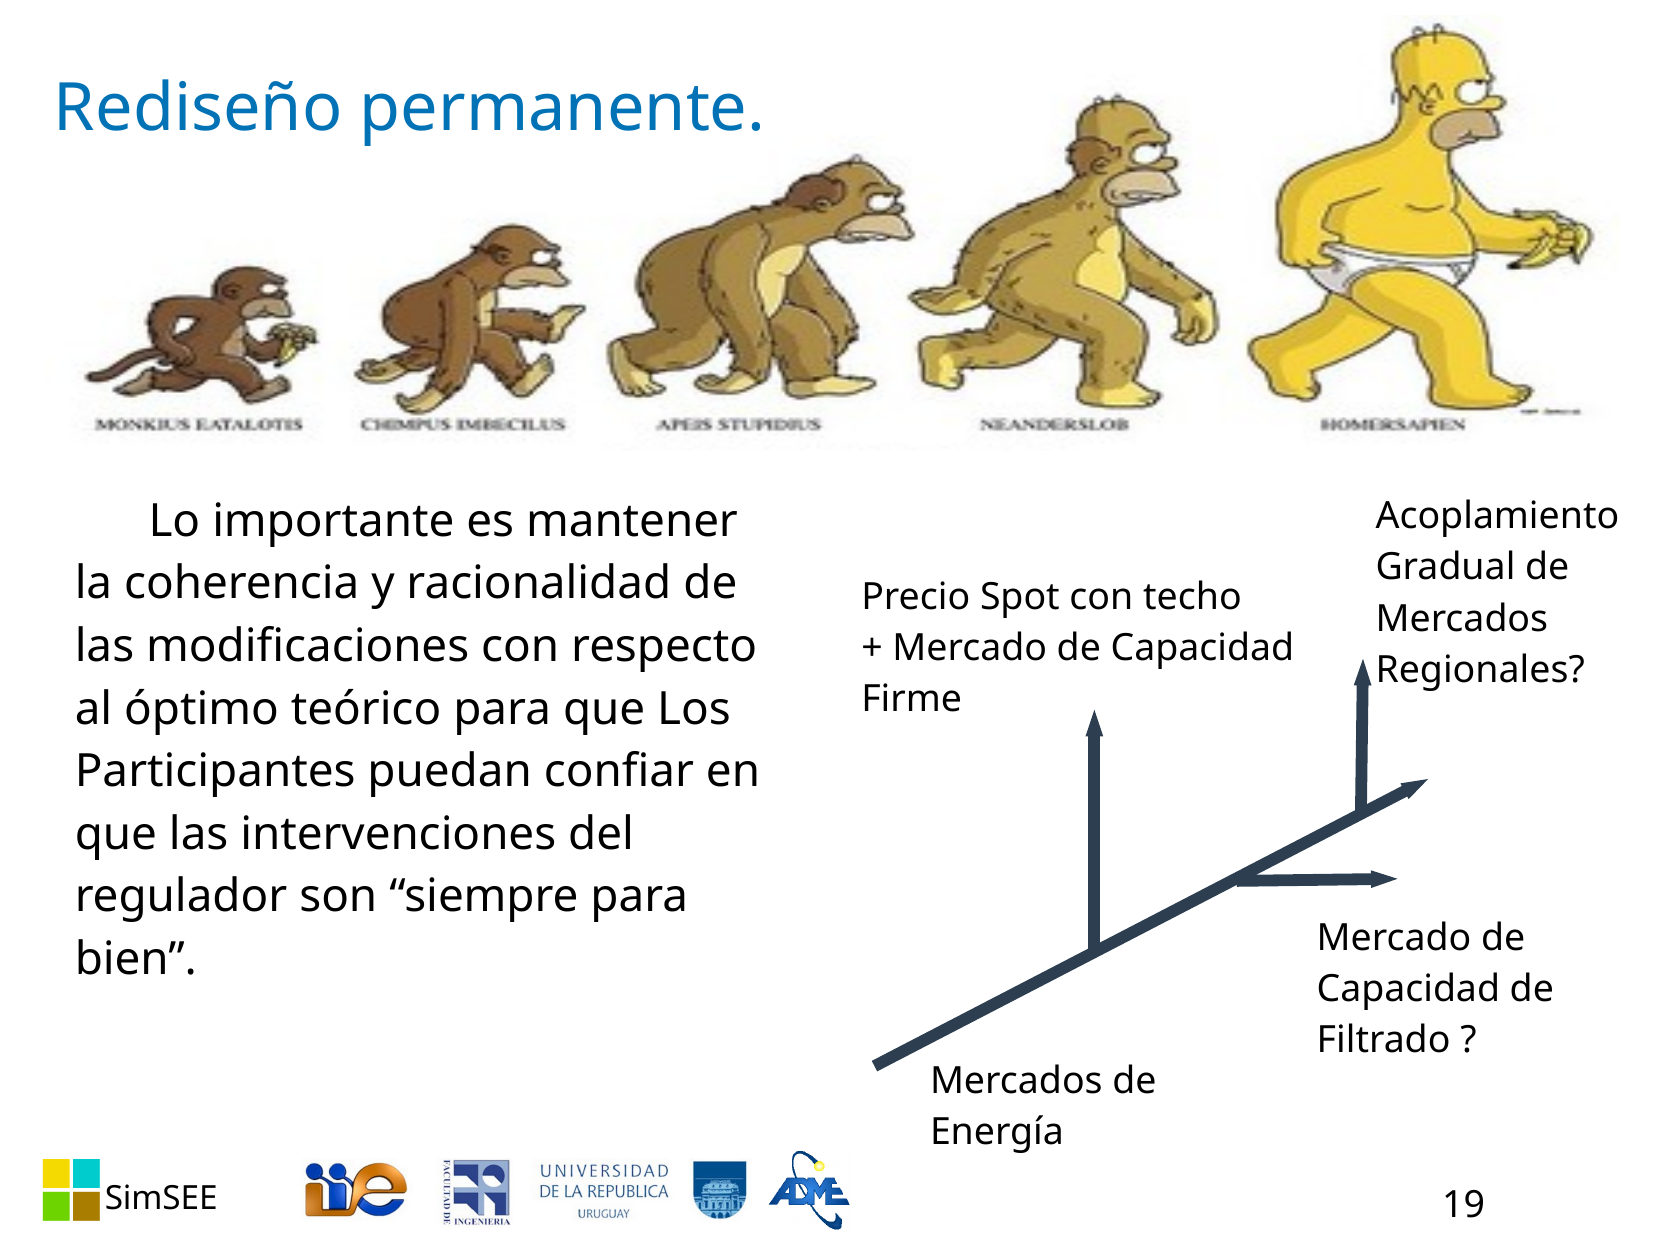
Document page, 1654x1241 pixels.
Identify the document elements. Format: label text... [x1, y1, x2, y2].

picture [44, 15, 1620, 451]
text_box Mercados de Energía [915, 1045, 1254, 1148]
picture [295, 1154, 752, 1230]
text_box Mercado de Capacidad de Filtrado ? [1301, 903, 1599, 1074]
picture [41, 1157, 102, 1223]
title Rediseño permanente. [47, 58, 916, 146]
text_box Precio Spot con techo + Mercado de Capacidad Firme [846, 562, 1319, 726]
text_box Acoplamiento Gradual de Mercados Regionales? [1360, 481, 1640, 671]
text_box Lo importante es mantener la coherencia y racionalidad de las modificaciones con respecto al óptimo teórico para que Los Participantes puedan confiar en que las intervenciones del regulador son “siempre para bien”. [59, 480, 780, 1135]
picture [769, 1151, 852, 1231]
